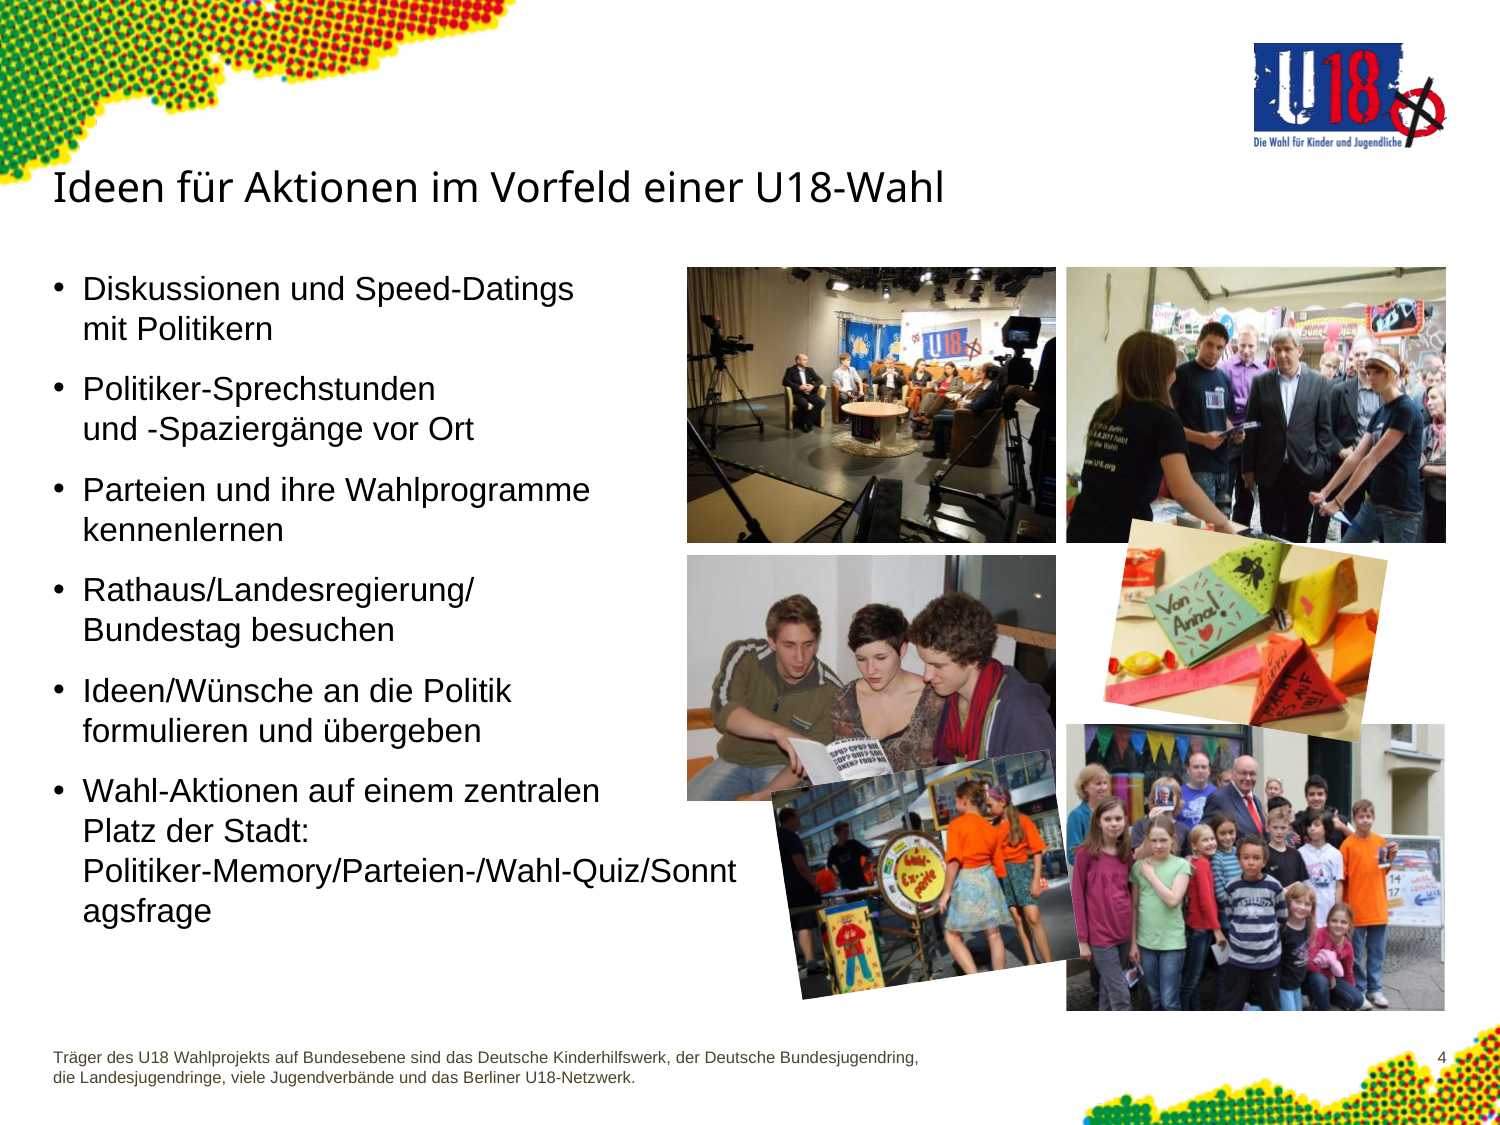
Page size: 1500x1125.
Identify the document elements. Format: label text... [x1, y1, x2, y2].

text_box <Nummer> [1399, 1046, 1447, 1106]
title Ideen für Aktionen im Vorfeld einer U18-Wahl [53, 160, 1447, 244]
picture [0, 0, 538, 204]
picture [687, 267, 1500, 1125]
list Diskussionen und Speed-Datings mit Politikern Politiker-Sprechstunden und -Spaziergänge vor Ort Parteien und ihre Wahlprogramme kennenlernen Rathaus/Landesregierung/ Bundestag besuchen Ideen/Wünsche an die Politik formulieren und übergeben Wahl-Aktionen auf einem zentralen Platz der Stadt: Politiker-Memory/Parteien-/Wahl-Quiz/Sonntagsfrage [53, 267, 751, 1012]
picture [1254, 43, 1447, 149]
picture [687, 267, 1056, 543]
text_box Träger des U18 Wahlprojekts auf Bundesebene sind das Deutsche Kinderhilfswerk, der Deutsche Bundesjugendring, die Landesjugendringe, viele Jugendverbände und das Berliner U18-Netzwerk. [53, 1046, 1105, 1106]
